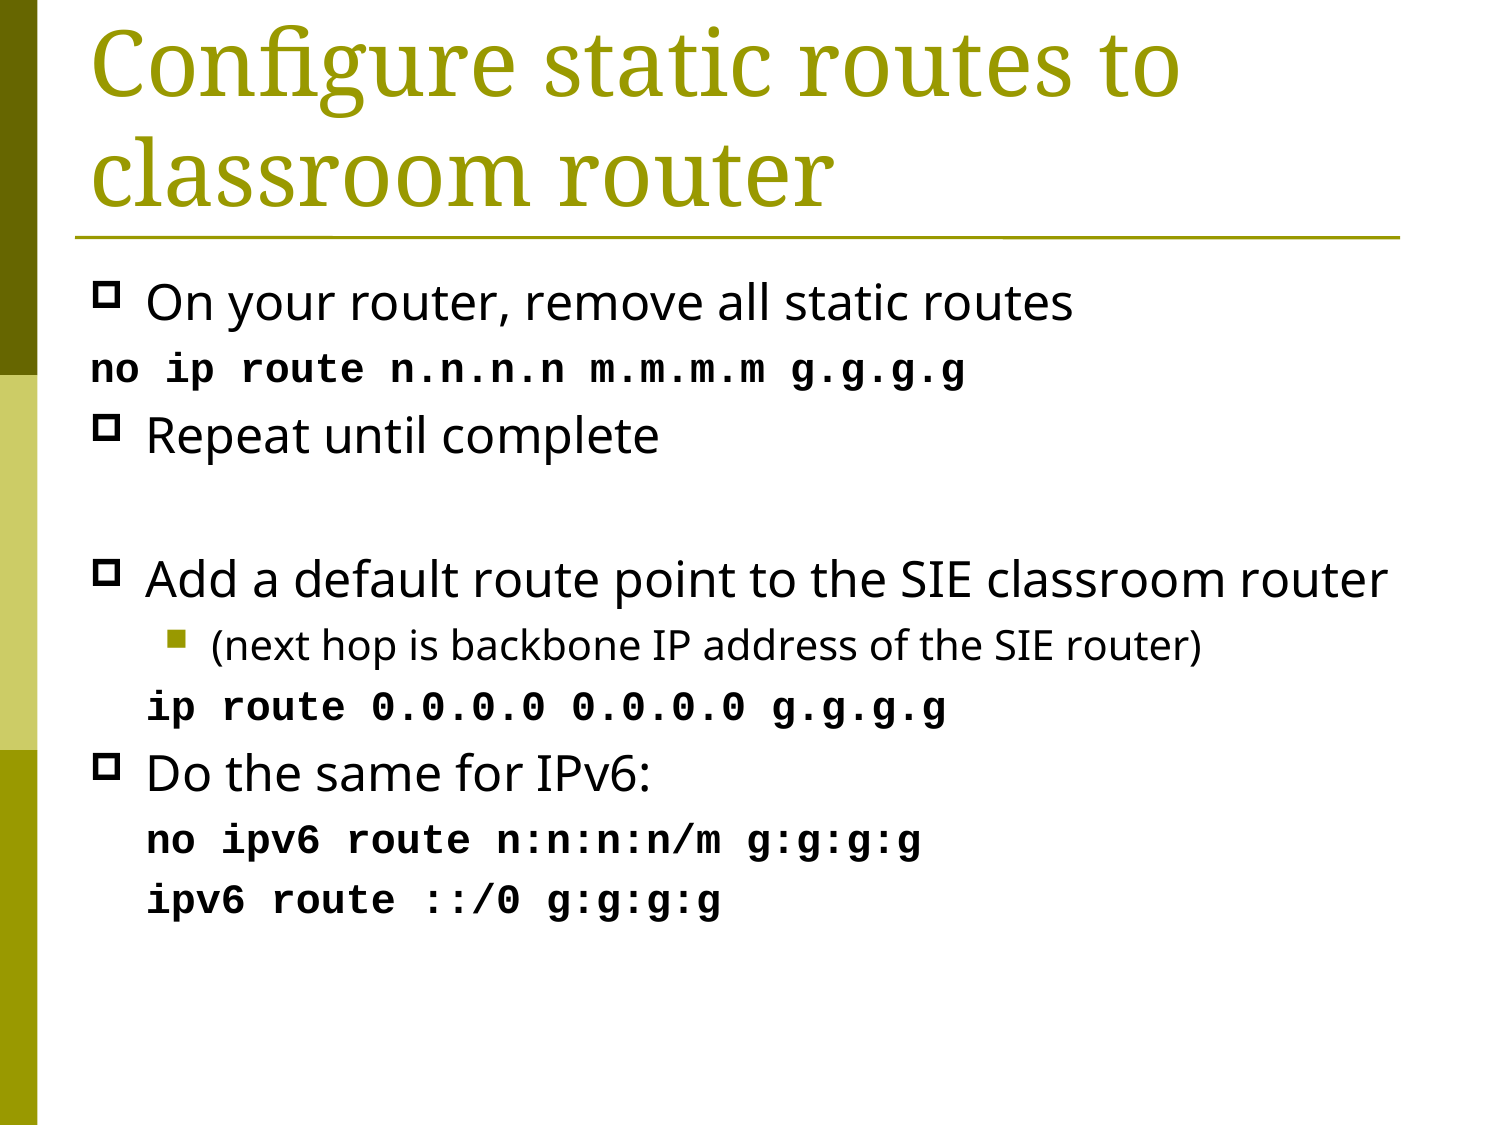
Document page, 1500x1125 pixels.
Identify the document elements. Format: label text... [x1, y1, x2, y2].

list On your router, remove all static routes no ip route n.n.n.n m.m.m.m g.g.g.g Repeat until complete Add a default route point to the SIE classroom router (next hop is backbone IP address of the SIE router) ip route 0.0.0.0 0.0.0.0 g.g.g.g Do the same for IPv6: no ipv6 route n:n:n:n/m g:g:g:g ipv6 route ::/0 g:g:g:g [75, 262, 1426, 1076]
title Configure static routes to classroom router [75, 0, 1426, 233]
